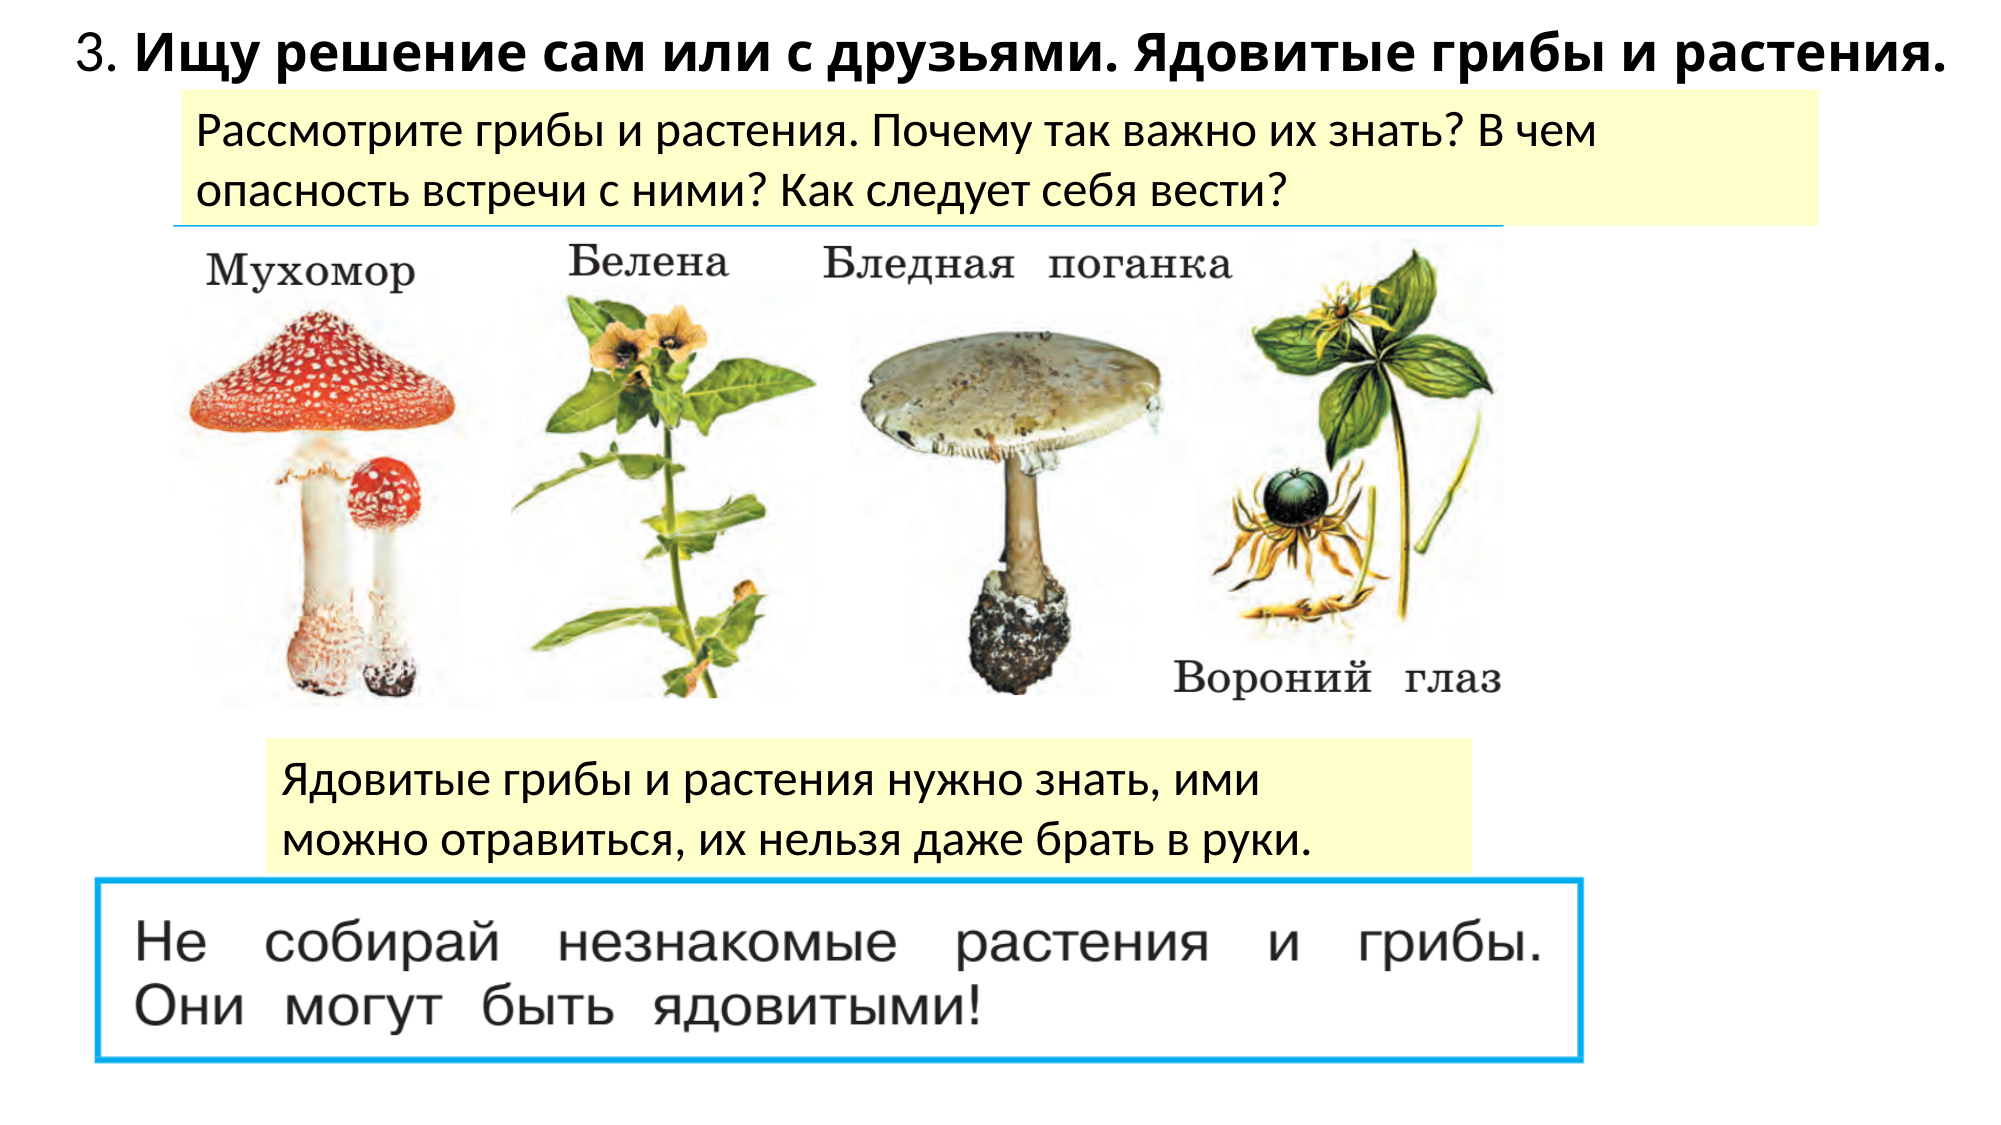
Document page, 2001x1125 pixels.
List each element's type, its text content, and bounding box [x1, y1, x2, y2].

picture [167, 225, 1506, 714]
title 3. Ищу решение сам или с друзьями. Ядовитые грибы и растения. [59, 8, 1982, 95]
text_box Ядовитые грибы и растения нужно знать, ими можно отравиться, их нельзя даже брать в руки. [266, 737, 1473, 873]
text_box Рассмотрите грибы и растения. Почему так важно их знать? В чем опасность встречи с ними? Как следует себя вести? [180, 89, 1820, 226]
picture [83, 873, 1589, 1073]
